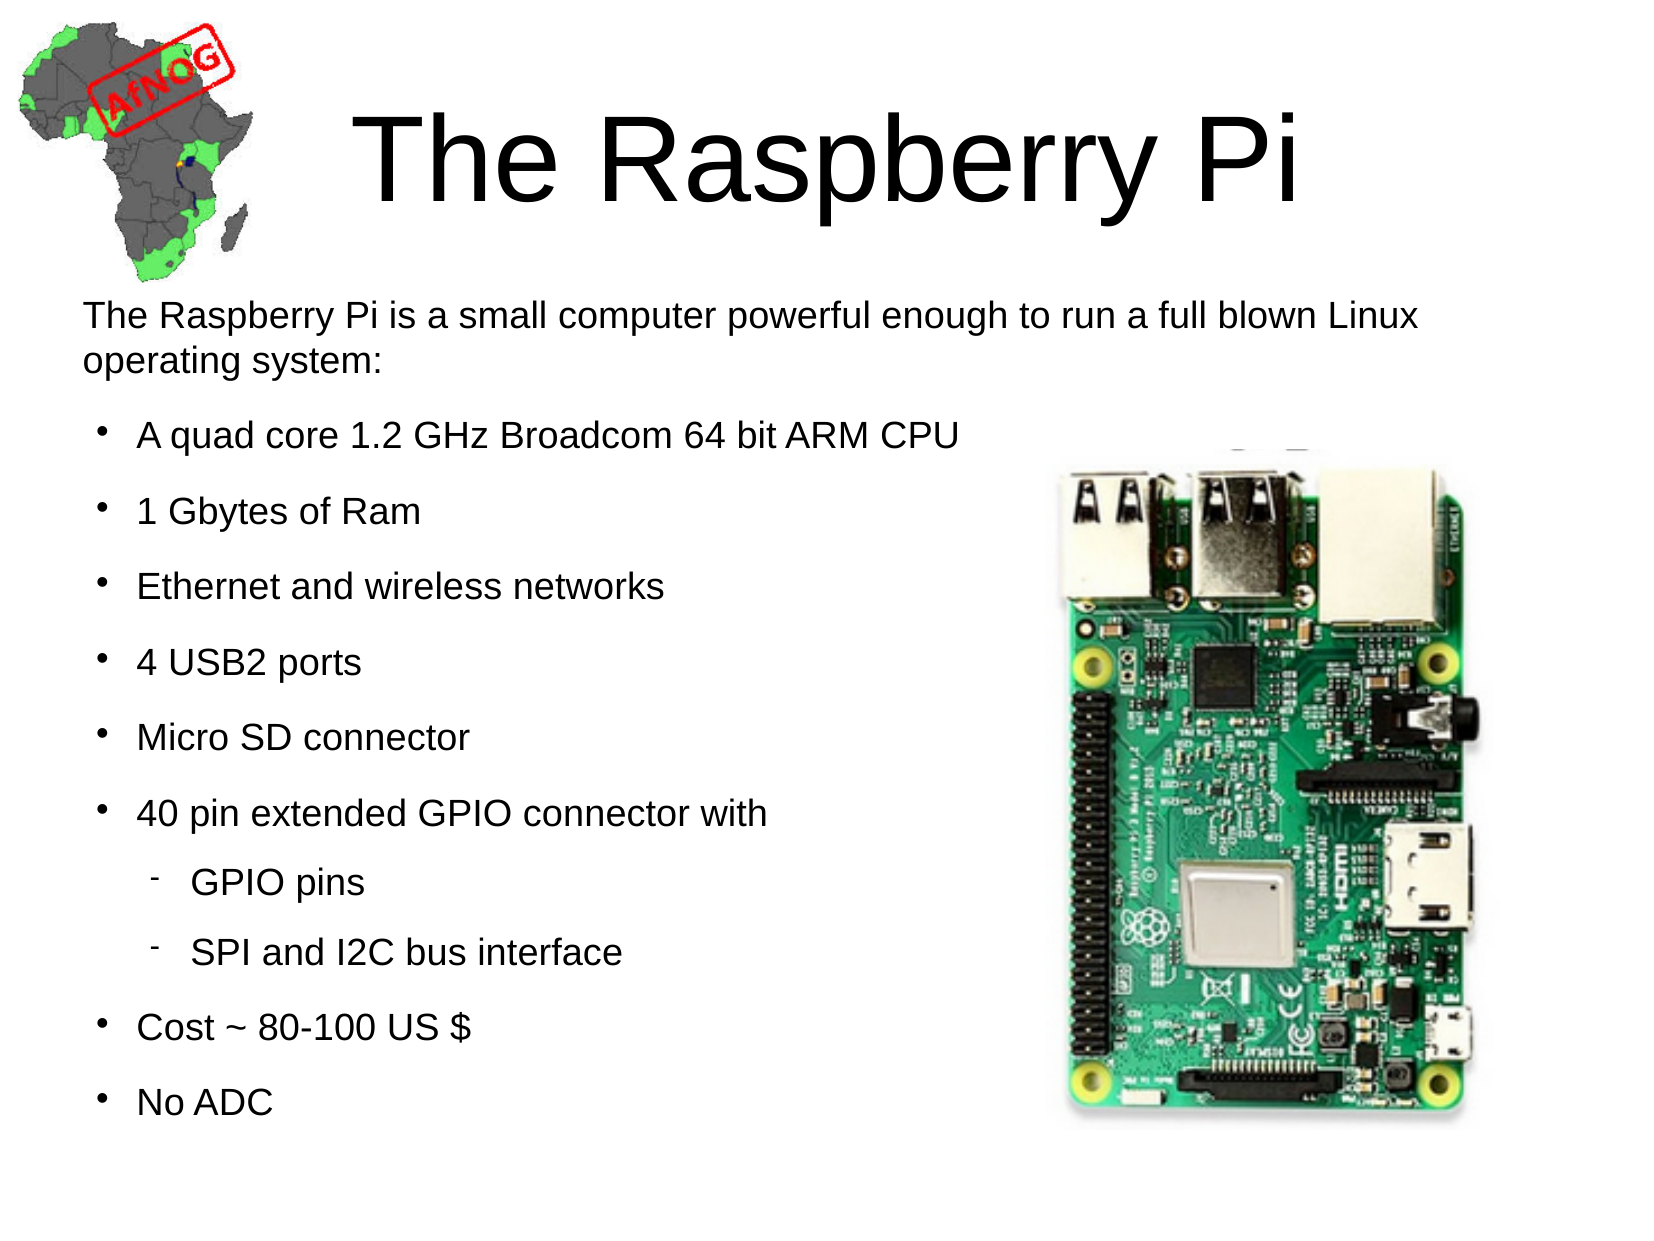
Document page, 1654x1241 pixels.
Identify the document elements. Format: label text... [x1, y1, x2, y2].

text_box The Raspberry Pi is a small computer powerful enough to run a full blown Linux operating system: A quad core 1.2 GHz Broadcom 64 bit ARM CPU 1 Gbytes of Ram Ethernet and wireless networks 4 USB2 ports Micro SD connector 40 pin extended GPIO connector with GPIO pins SPI and I2C bus interface Cost ~ 80-100 US $ No ADC [82, 290, 1571, 1125]
picture [9, 0, 259, 291]
text_box The Raspberry Pi [82, 79, 1571, 227]
picture [1020, 449, 1500, 1130]
